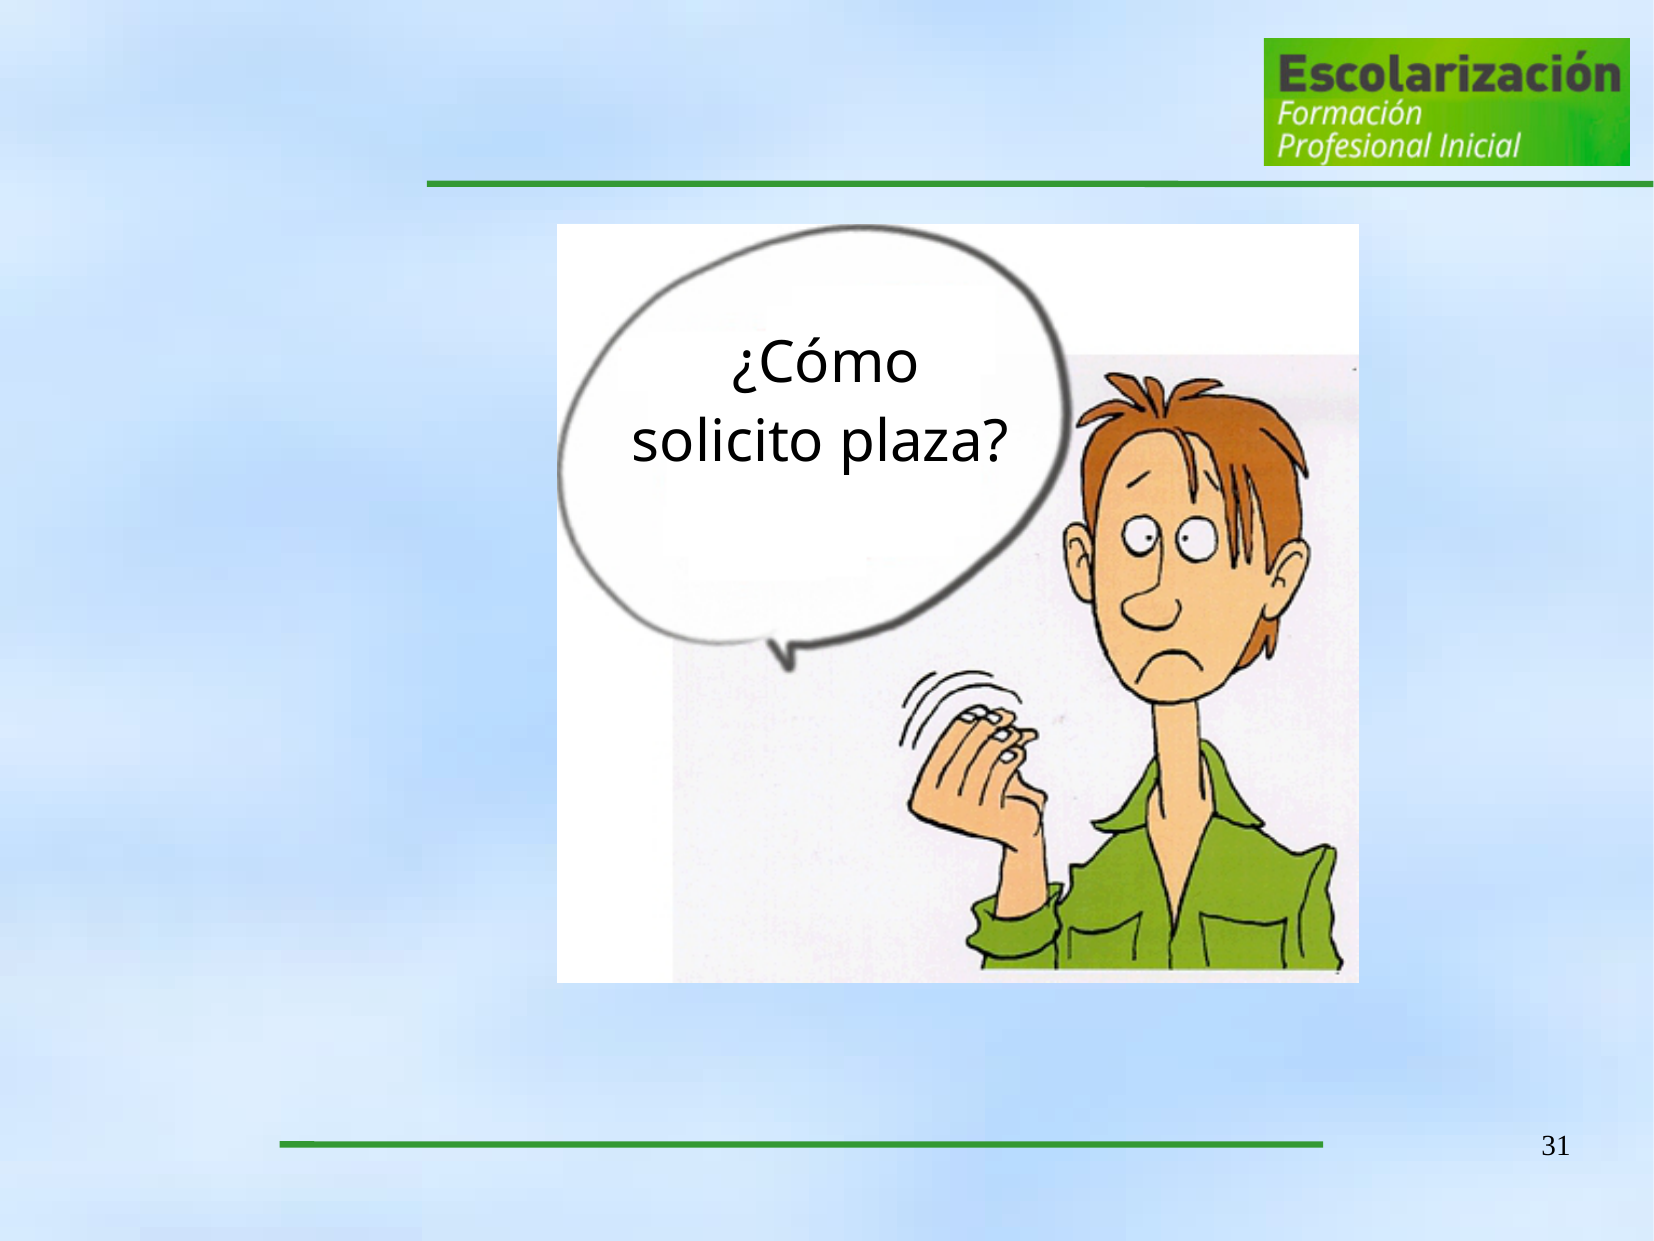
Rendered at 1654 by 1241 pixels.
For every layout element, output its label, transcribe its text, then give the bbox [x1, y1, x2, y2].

text_box ¿Cómo solicito plaza? [420, 312, 1182, 839]
picture [0, 0, 1654, 1241]
